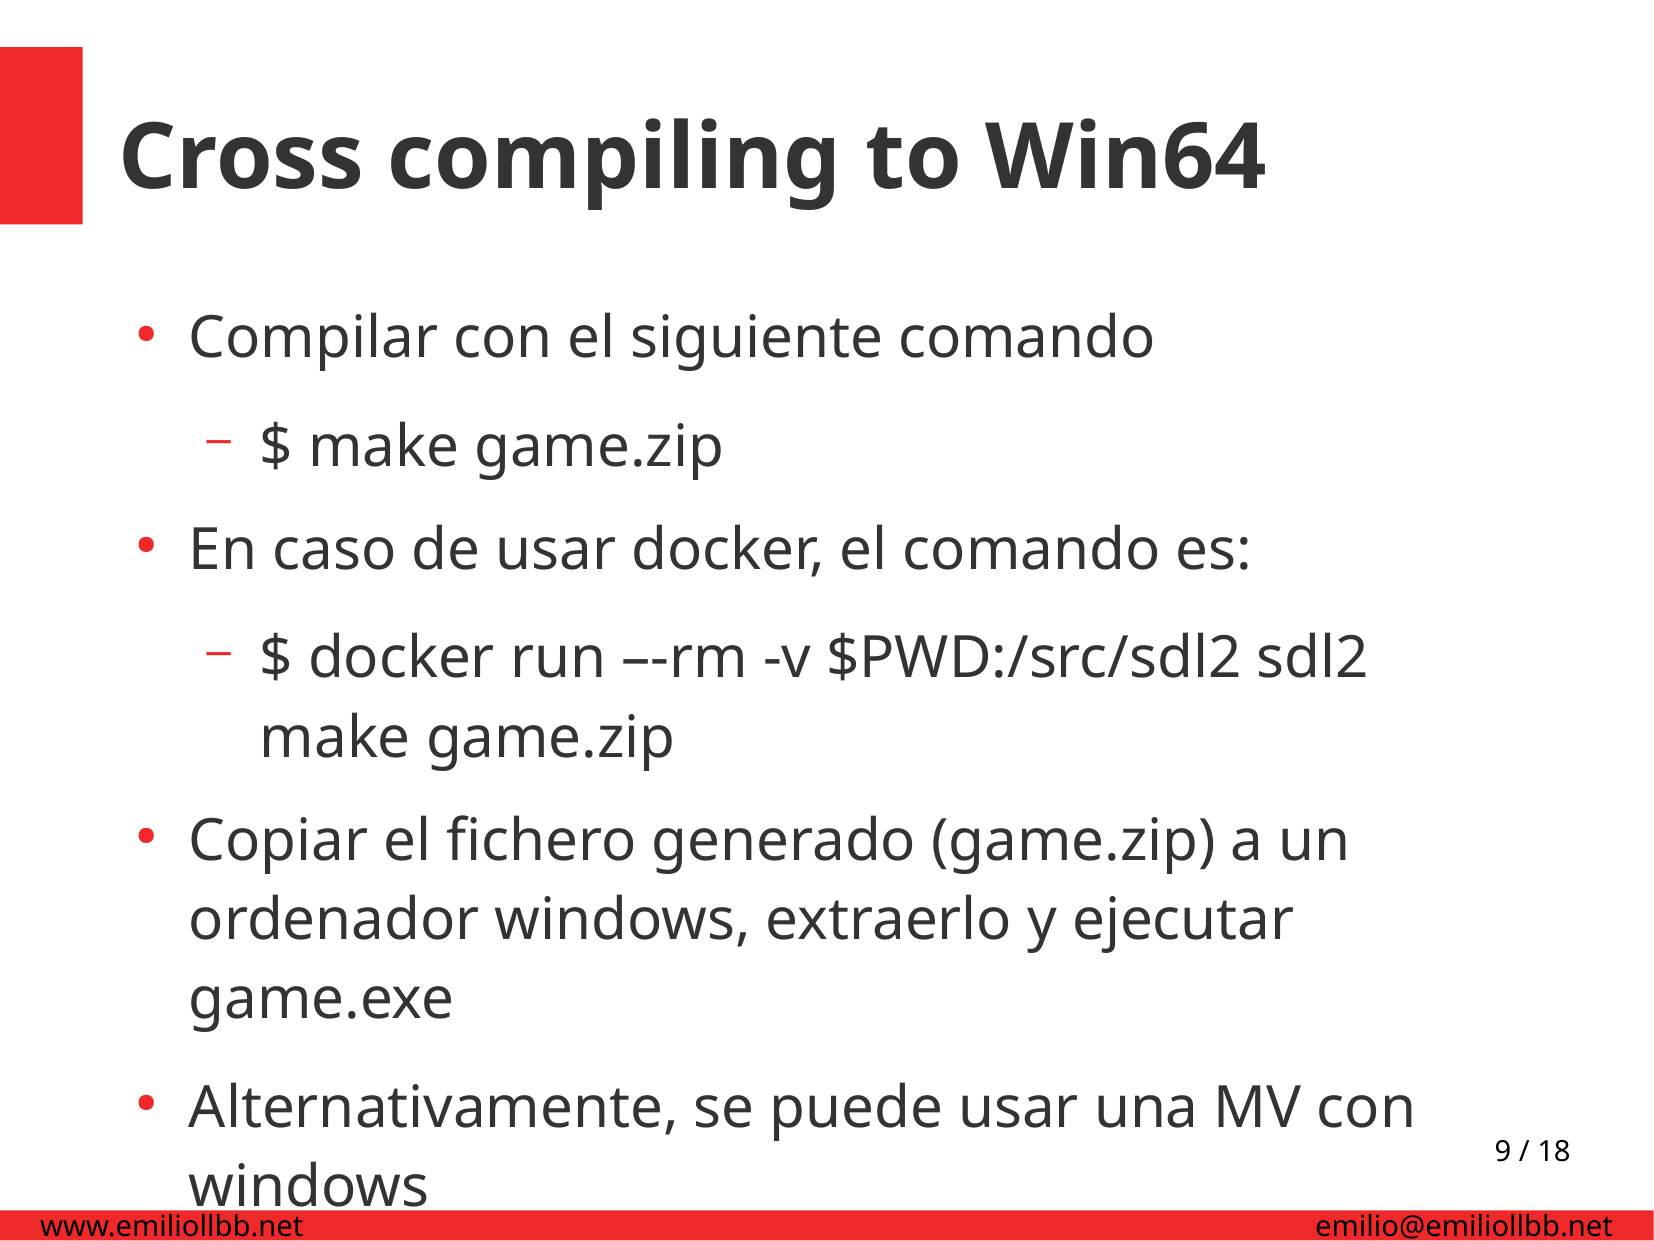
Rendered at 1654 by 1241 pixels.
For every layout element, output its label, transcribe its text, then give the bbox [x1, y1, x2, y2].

title Cross compiling to Win64 [118, 49, 1571, 257]
list Compilar con el siguiente comando $ make game.zip En caso de usar docker, el comando es: $ docker run –-rm -v $PWD:/src/sdl2 sdl2 make game.zip Copiar el fichero generado (game.zip) a un ordenador windows, extraerlo y ejecutar game.exe Alternativamente, se puede usar una MV con windows [118, 295, 1536, 1126]
